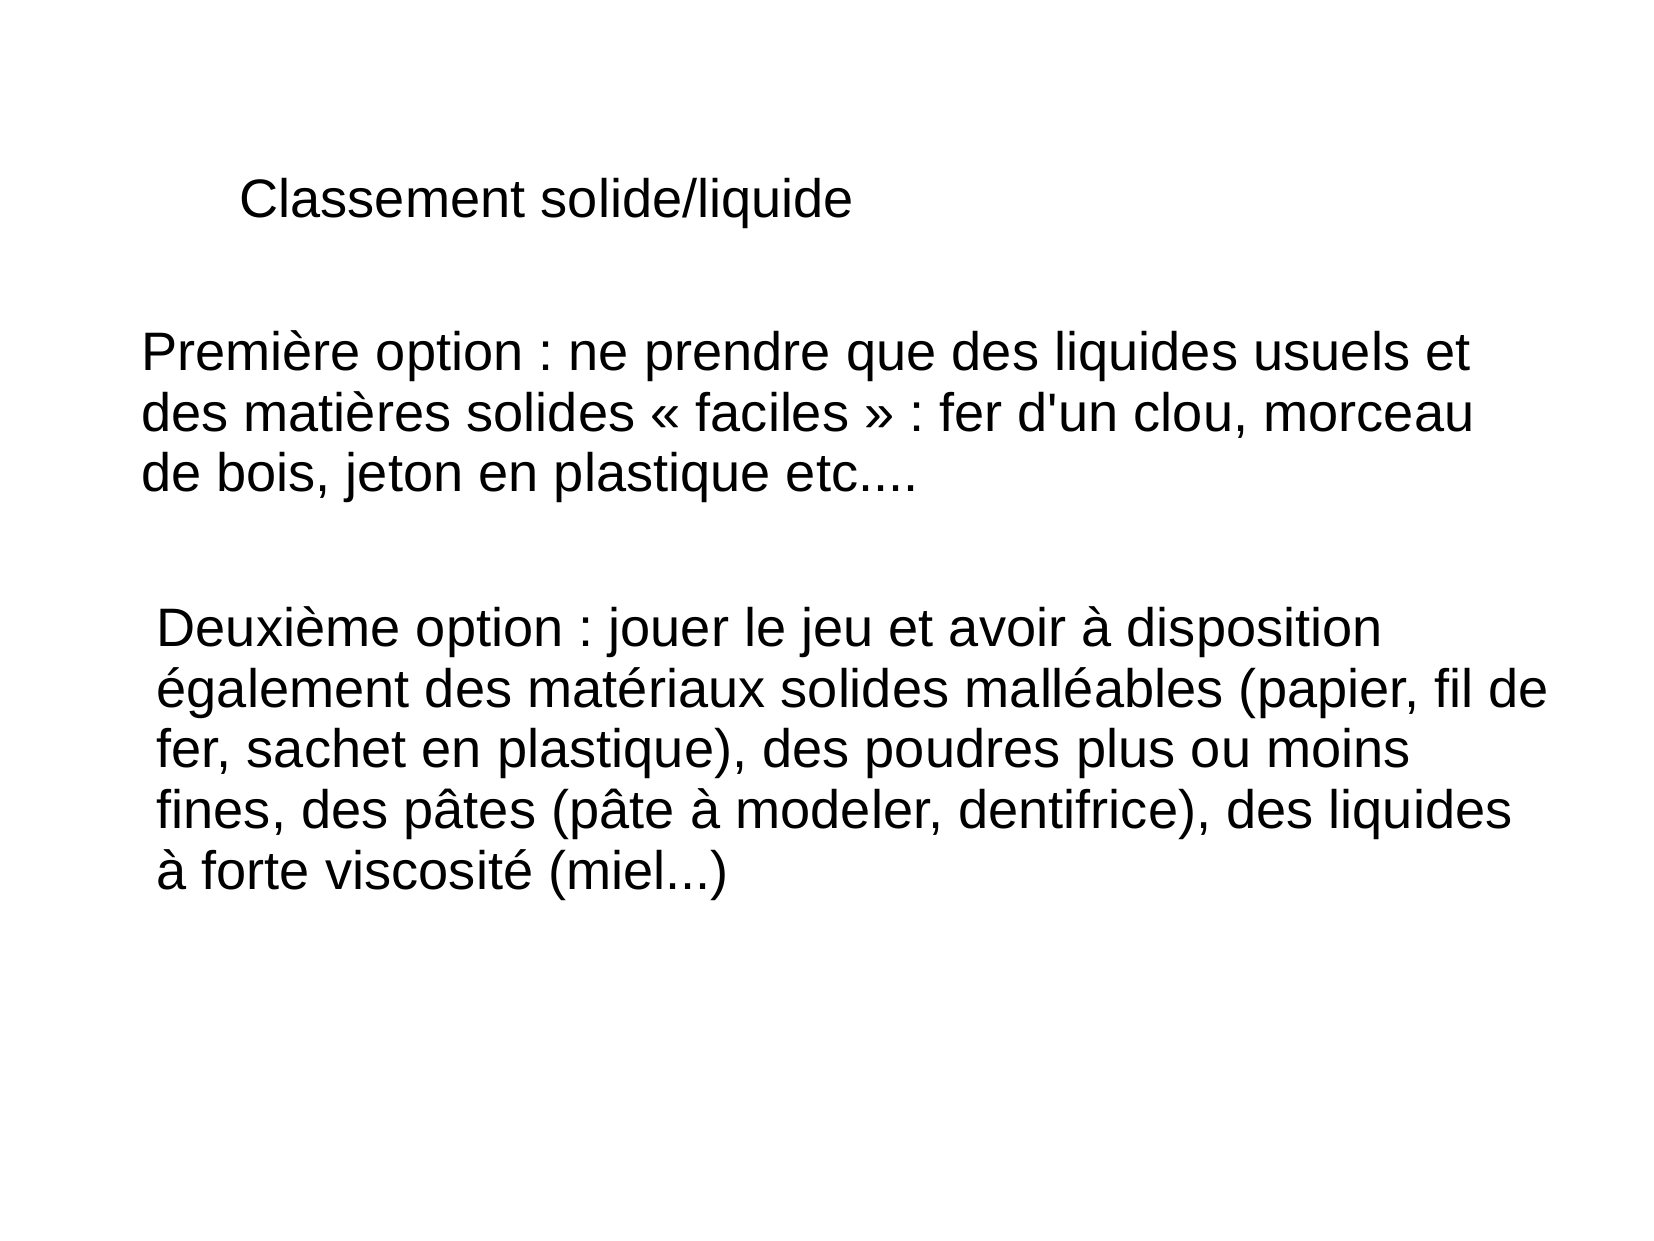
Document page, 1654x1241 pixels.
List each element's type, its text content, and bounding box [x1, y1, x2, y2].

text_box Première option : ne prendre que des liquides usuels et des matières solides « faciles » : fer d'un clou, morceau de bois, jeton en plastique etc.... [126, 314, 1556, 551]
text_box Classement solide/liquide [224, 160, 1430, 237]
text_box Deuxième option : jouer le jeu et avoir à disposition également des matériaux solides malléables (papier, fil de fer, sachet en plastique), des poudres plus ou moins fines, des pâtes (pâte à modeler, dentifrice), des liquides à forte viscosité (miel...) [141, 590, 1571, 909]
